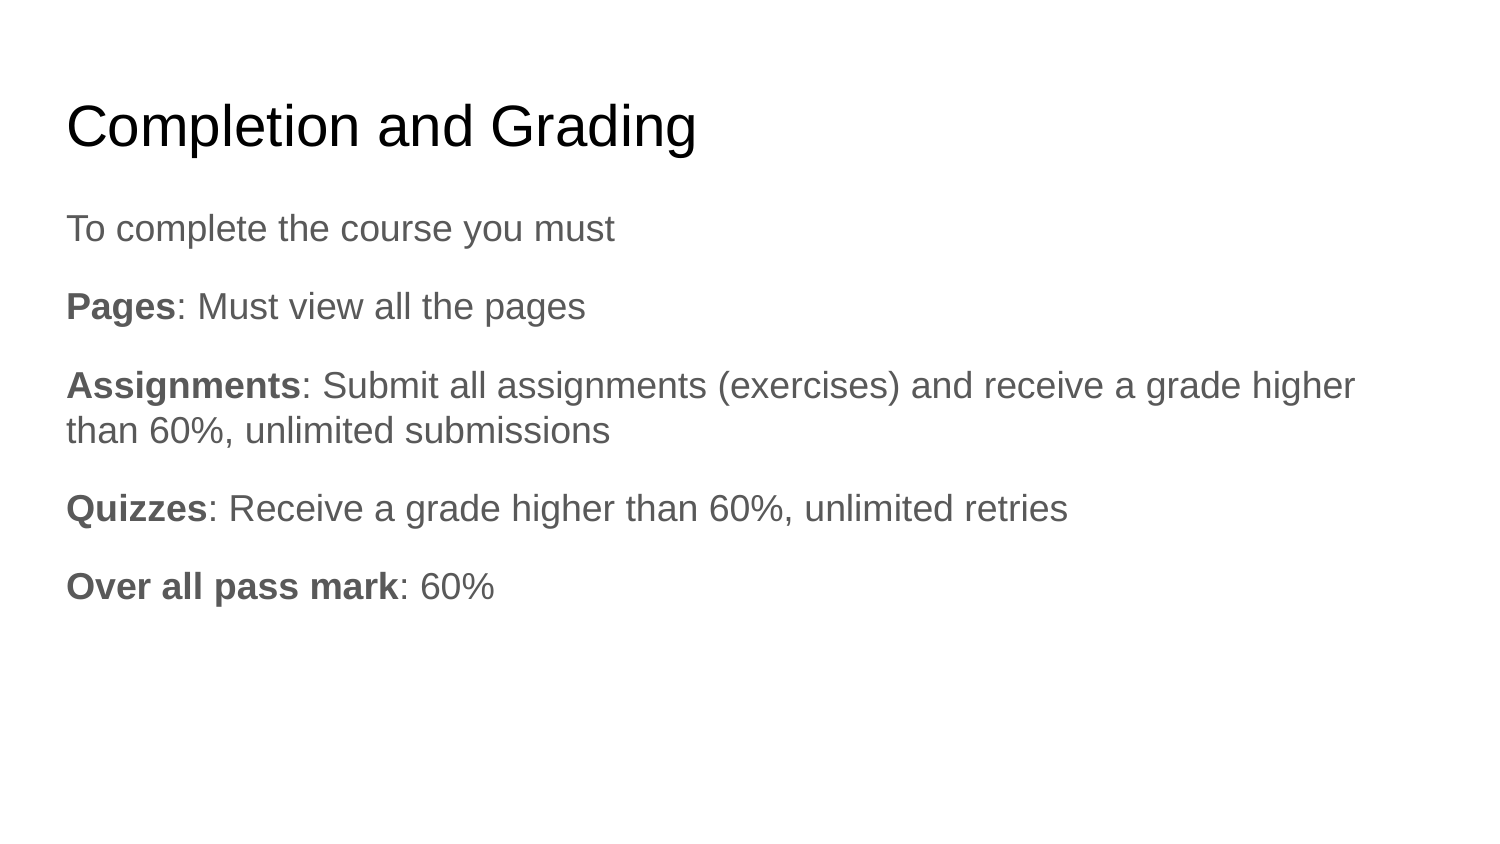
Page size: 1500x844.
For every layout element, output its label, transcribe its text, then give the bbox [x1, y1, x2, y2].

list To complete the course you must Pages: Must view all the pages Assignments: Submit all assignments (exercises) and receive a grade higher than 60%, unlimited submissions Quizzes: Receive a grade higher than 60%, unlimited retries Over all pass mark: 60% [51, 189, 1449, 750]
title Completion and Grading [51, 72, 1449, 167]
